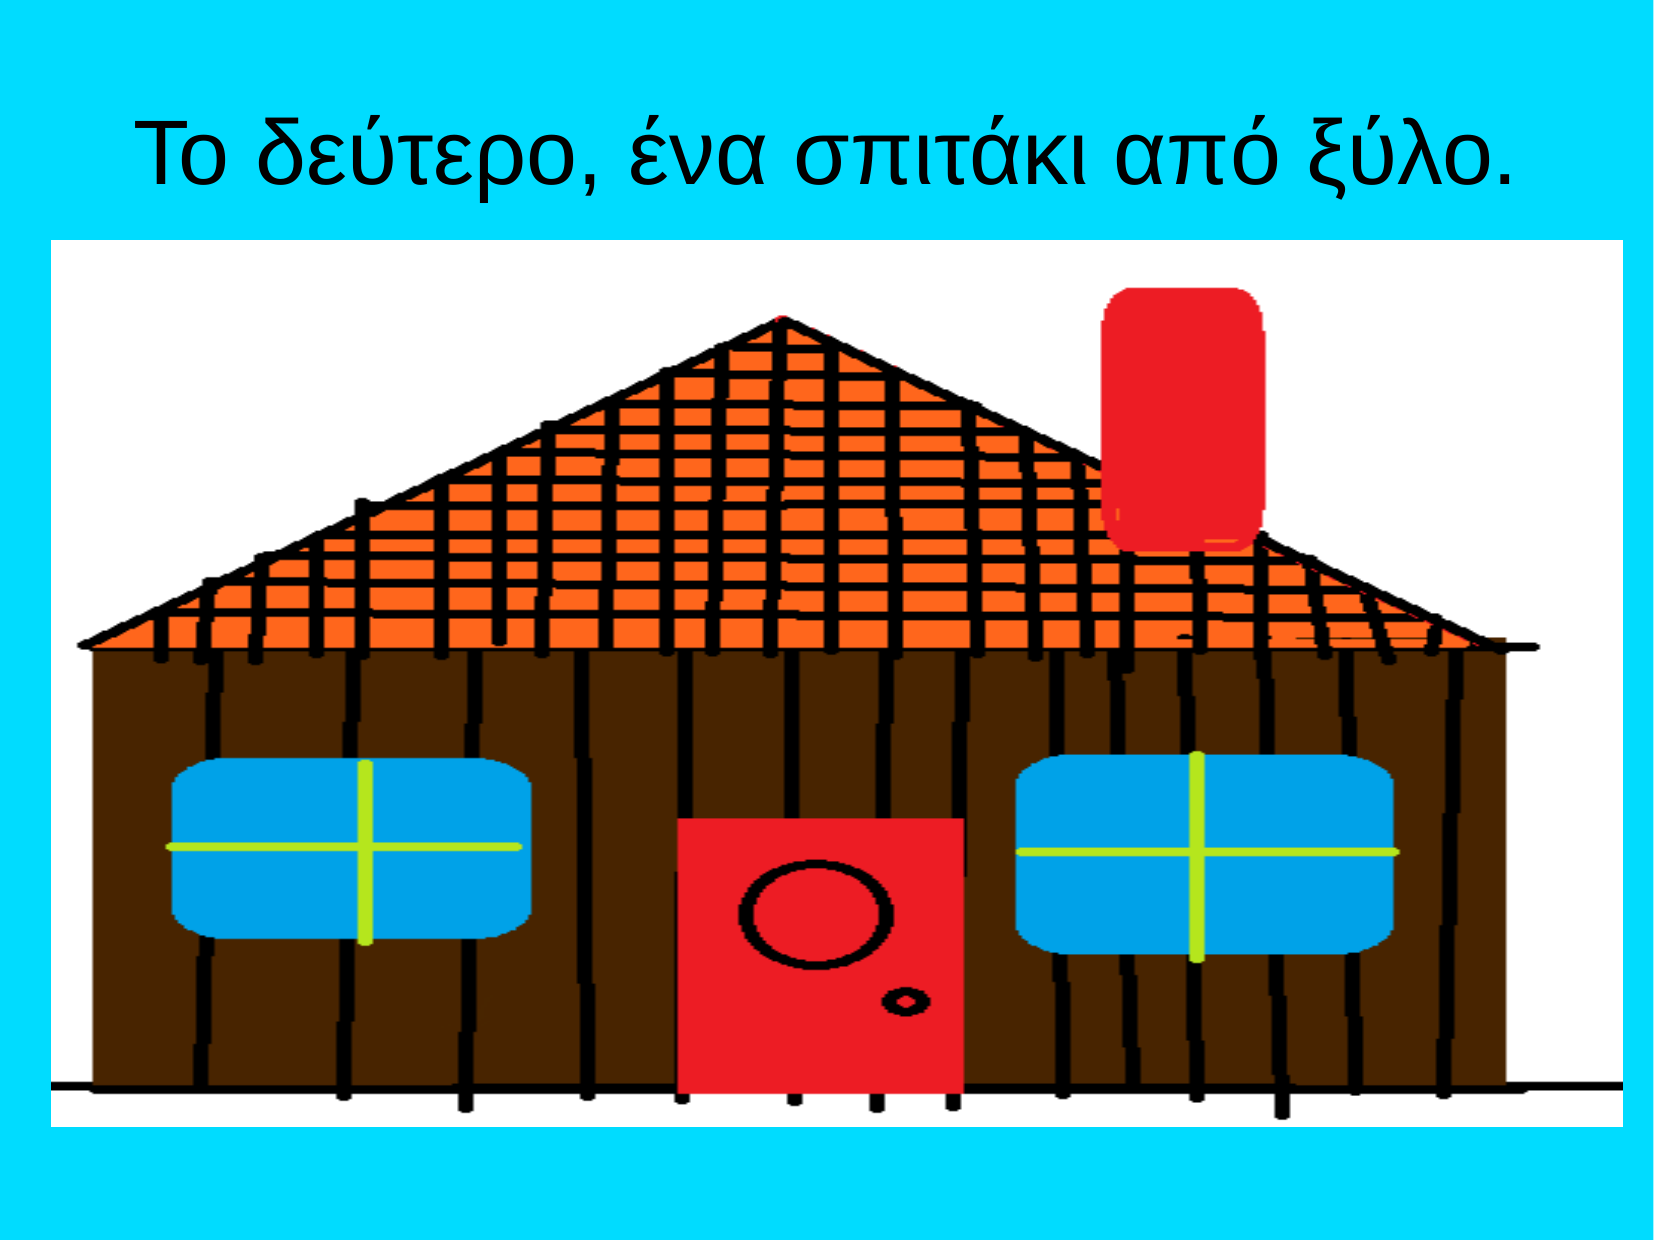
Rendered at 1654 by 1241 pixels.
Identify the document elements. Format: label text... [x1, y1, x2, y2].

picture [51, 240, 1623, 1127]
title Το δεύτερο, ένα σπιτάκι από ξύλο. [82, 49, 1571, 240]
